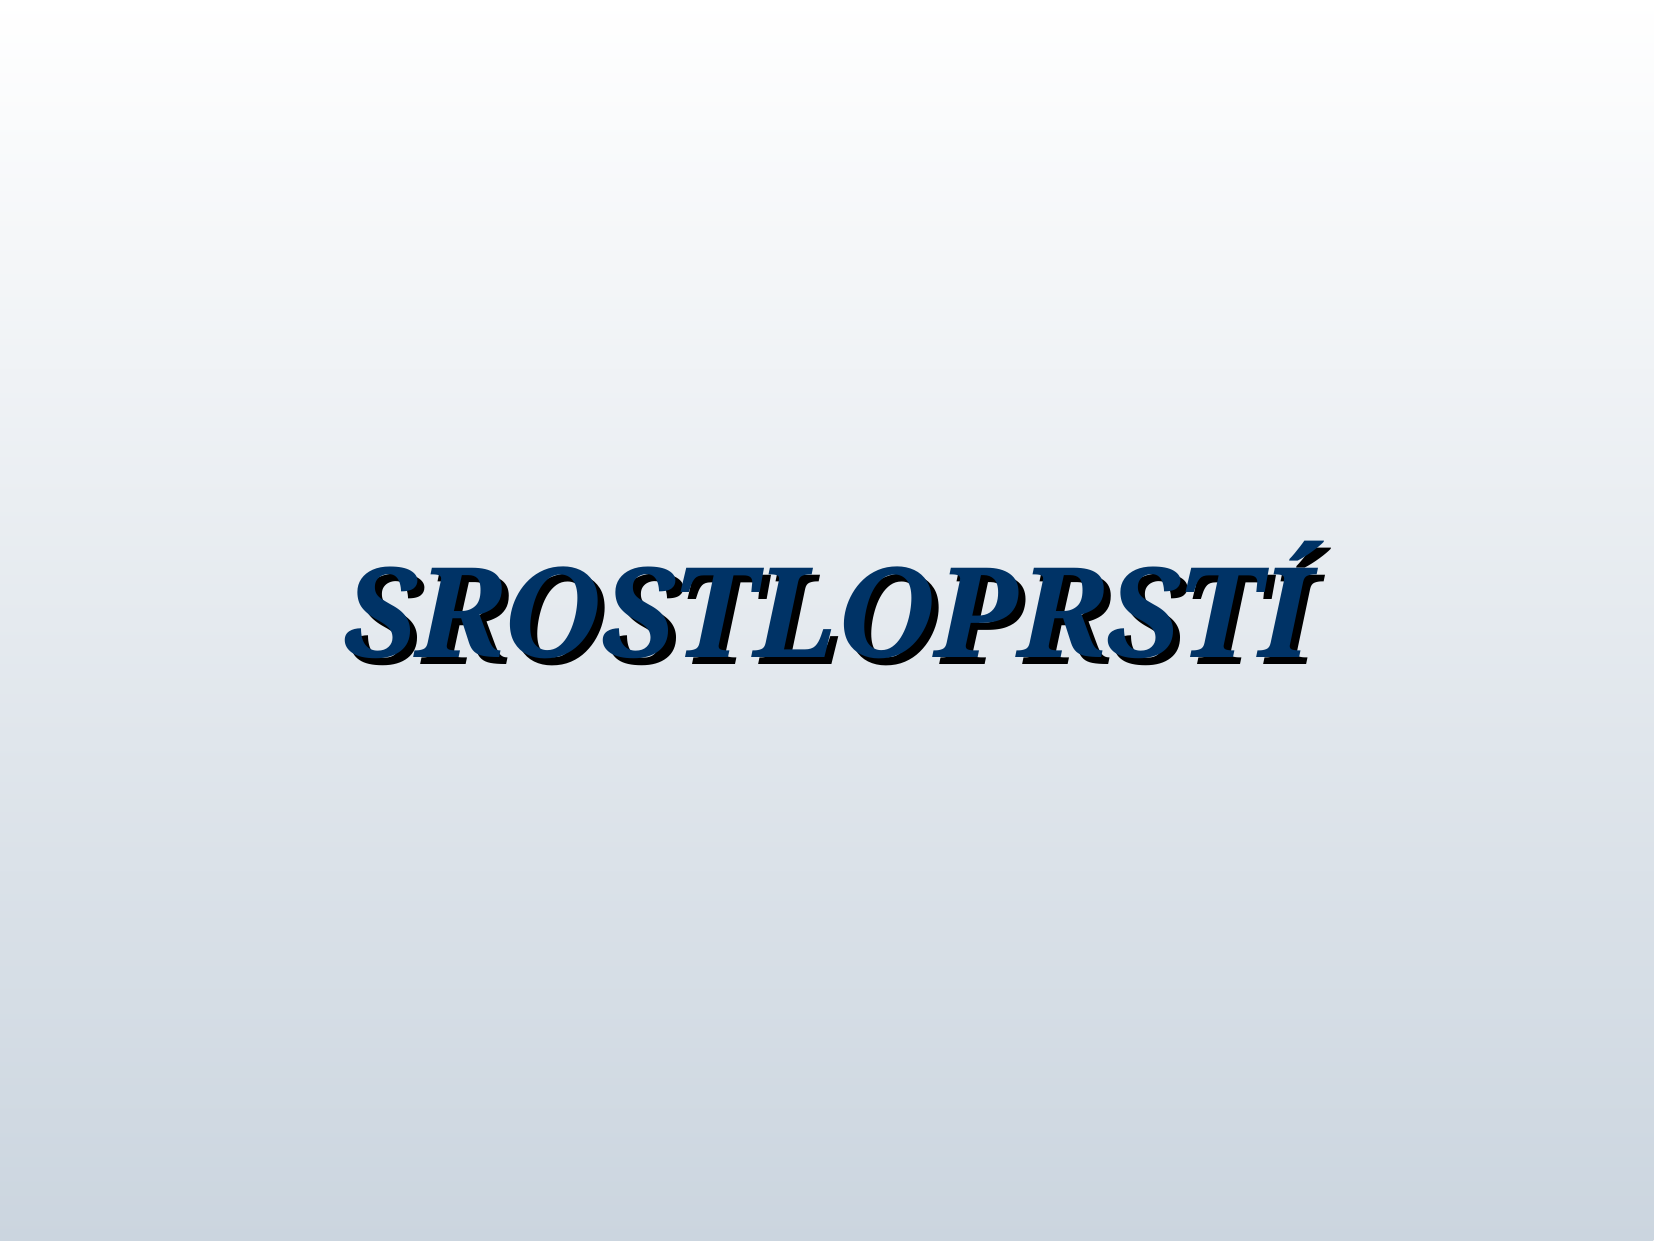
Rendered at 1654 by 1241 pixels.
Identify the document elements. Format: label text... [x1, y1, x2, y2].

text_box SROSTLOPRSTÍ [82, 189, 1571, 1008]
